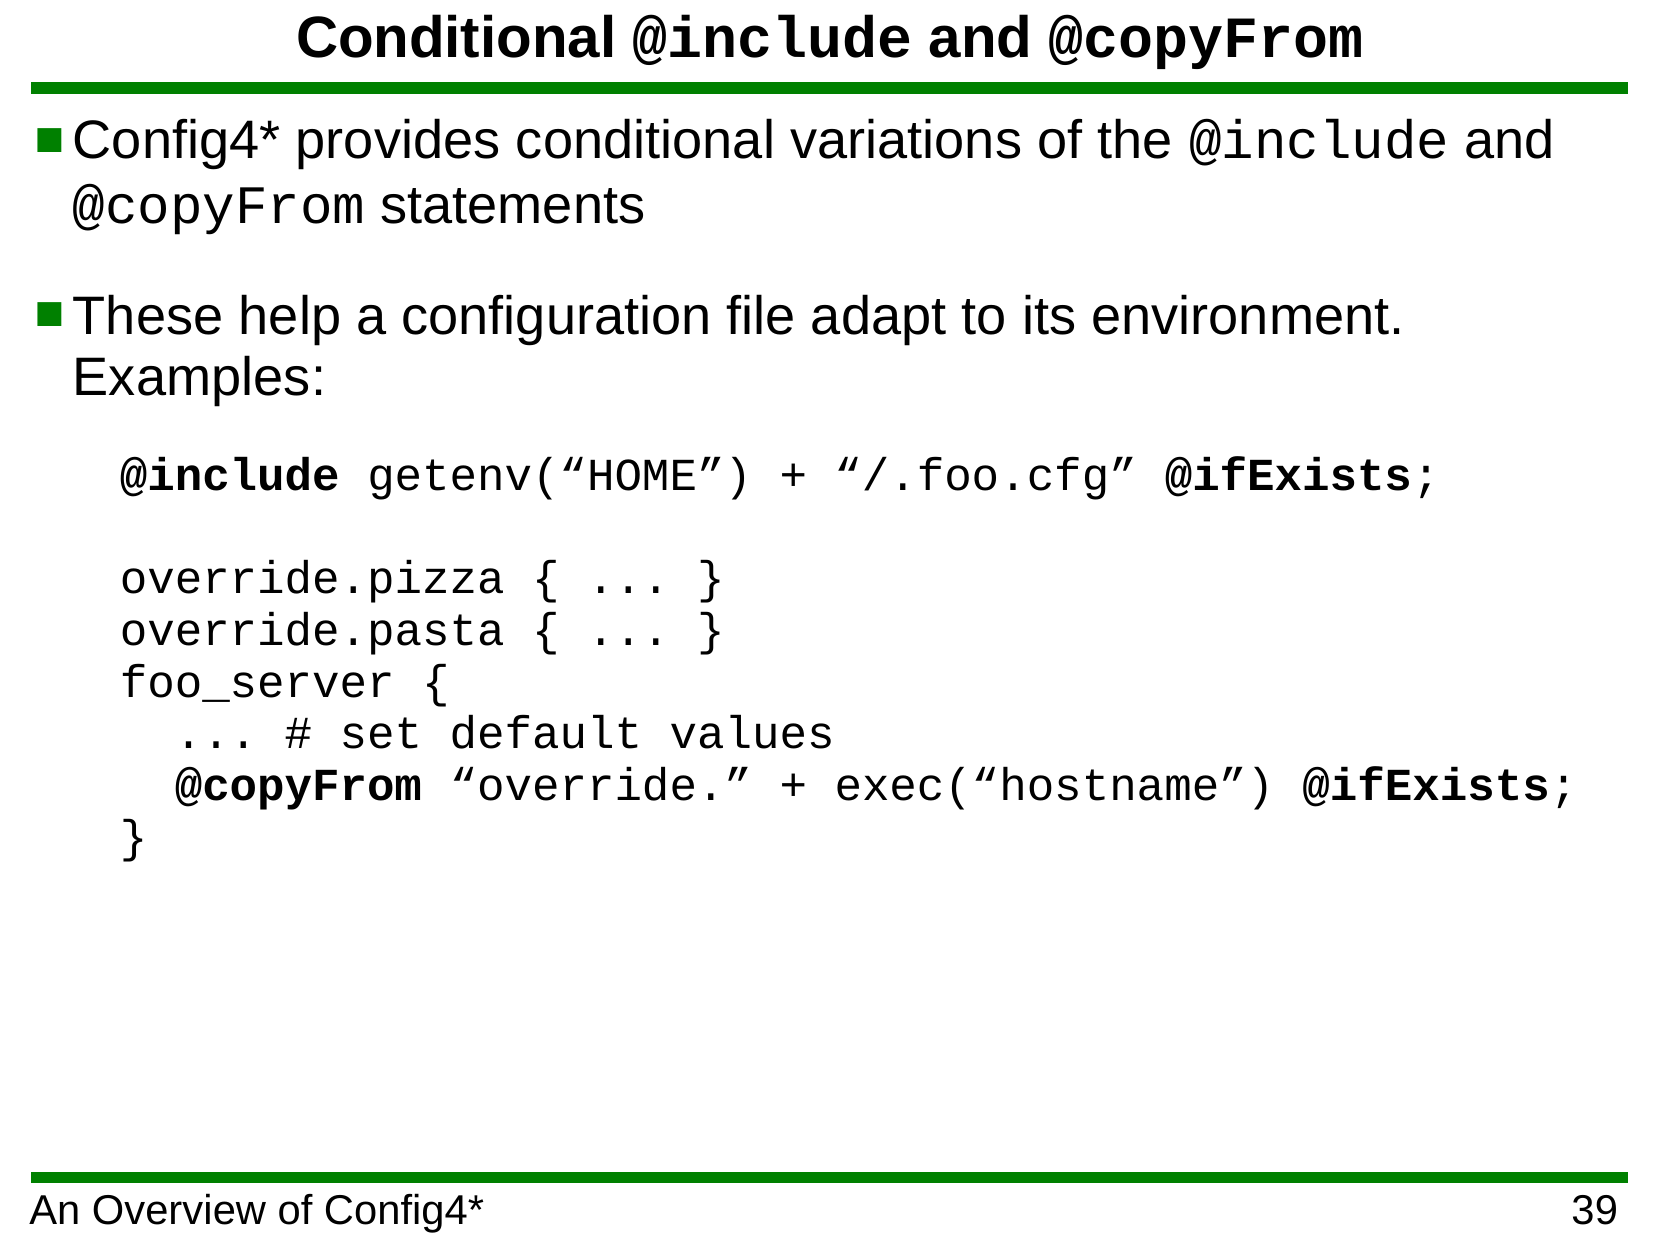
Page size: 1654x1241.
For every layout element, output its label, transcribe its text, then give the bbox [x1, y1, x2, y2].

list Config4* provides conditional variations of the @include and @copyFrom statements These help a configuration file adapt to its environment. Examples: @include getenv(“HOME”) + “/.foo.cfg” @ifExists; override.pizza { ... } override.pasta { ... } foo_server { ... # set default values @copyFrom “override.” + exec(“hostname”) @ifExists; } [31, 109, 1629, 1146]
title Conditional @include and @copyFrom [31, 4, 1629, 75]
